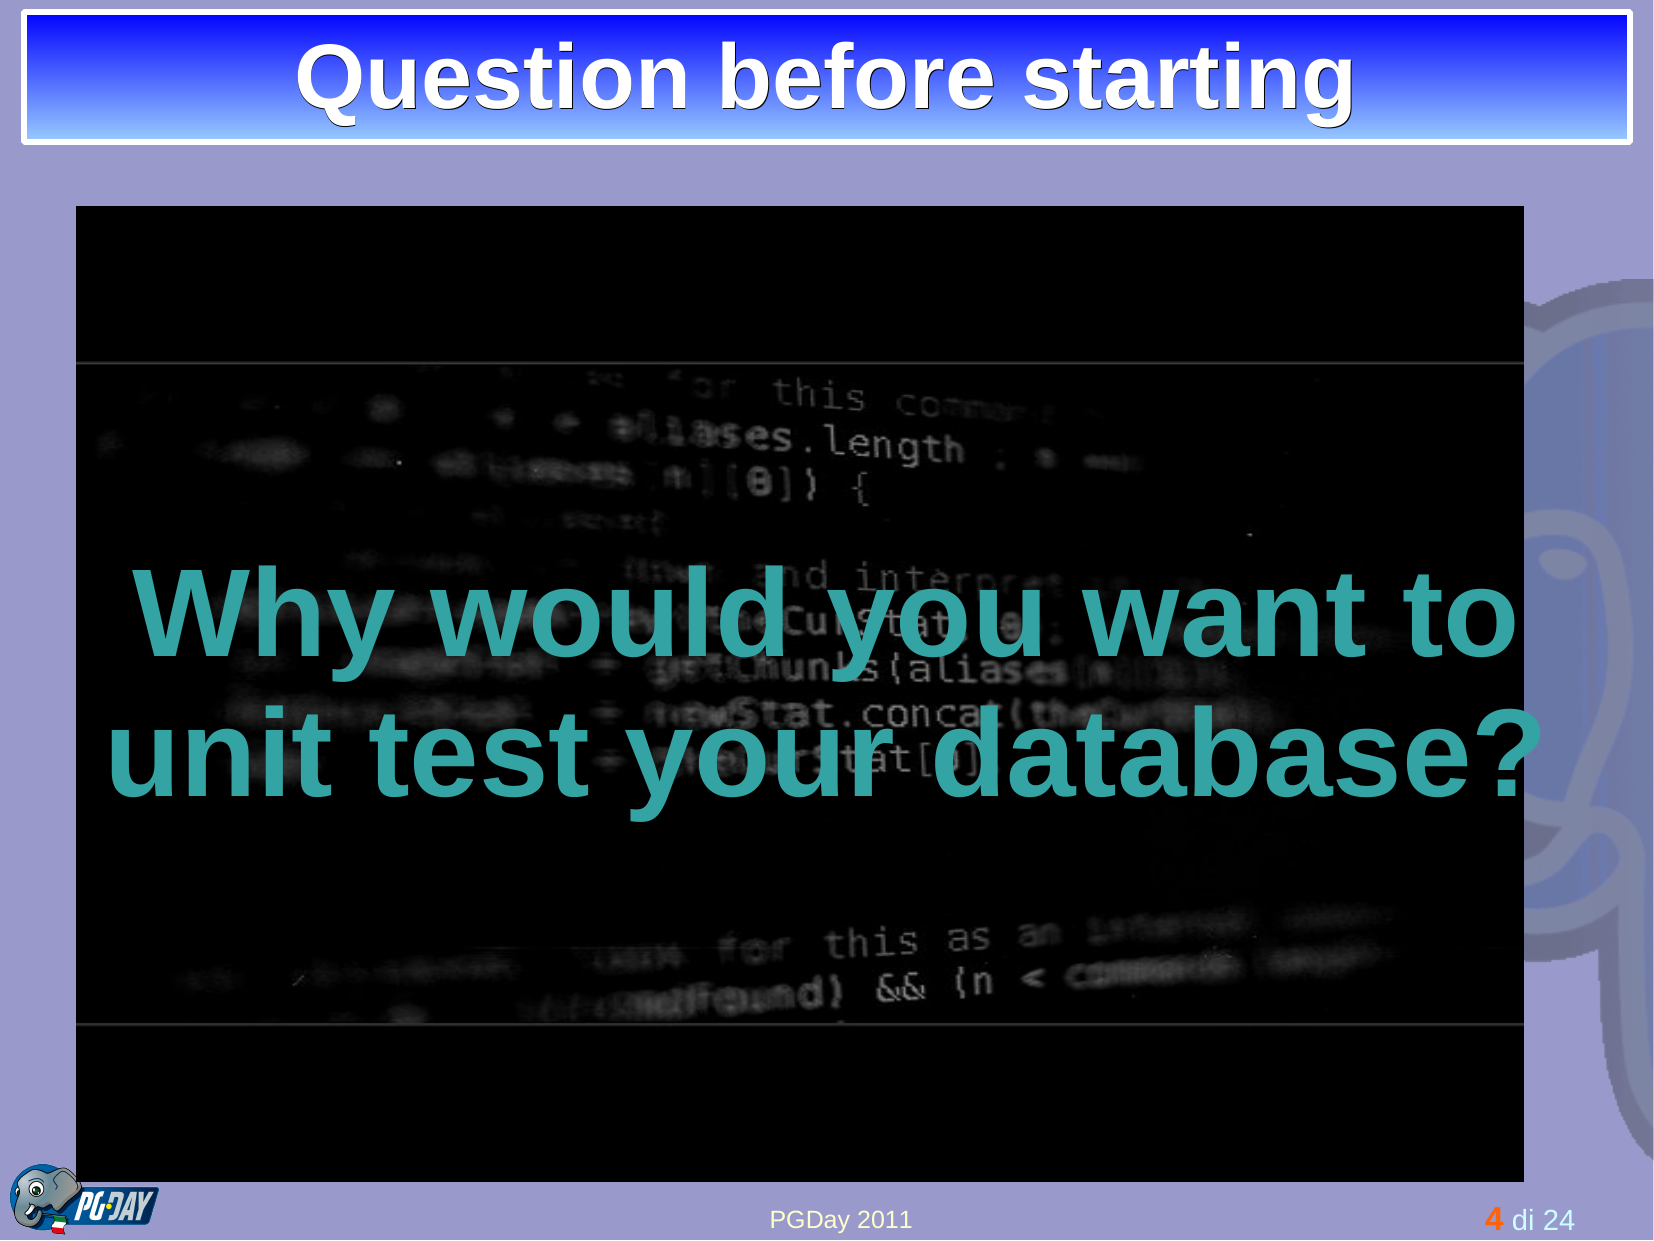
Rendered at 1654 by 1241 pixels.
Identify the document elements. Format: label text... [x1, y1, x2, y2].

subtitle Why would you want to unit test your database? [29, 215, 1625, 1152]
picture [76, 206, 1524, 215]
title Question before starting [23, 11, 1630, 142]
picture [9, 279, 1654, 1236]
